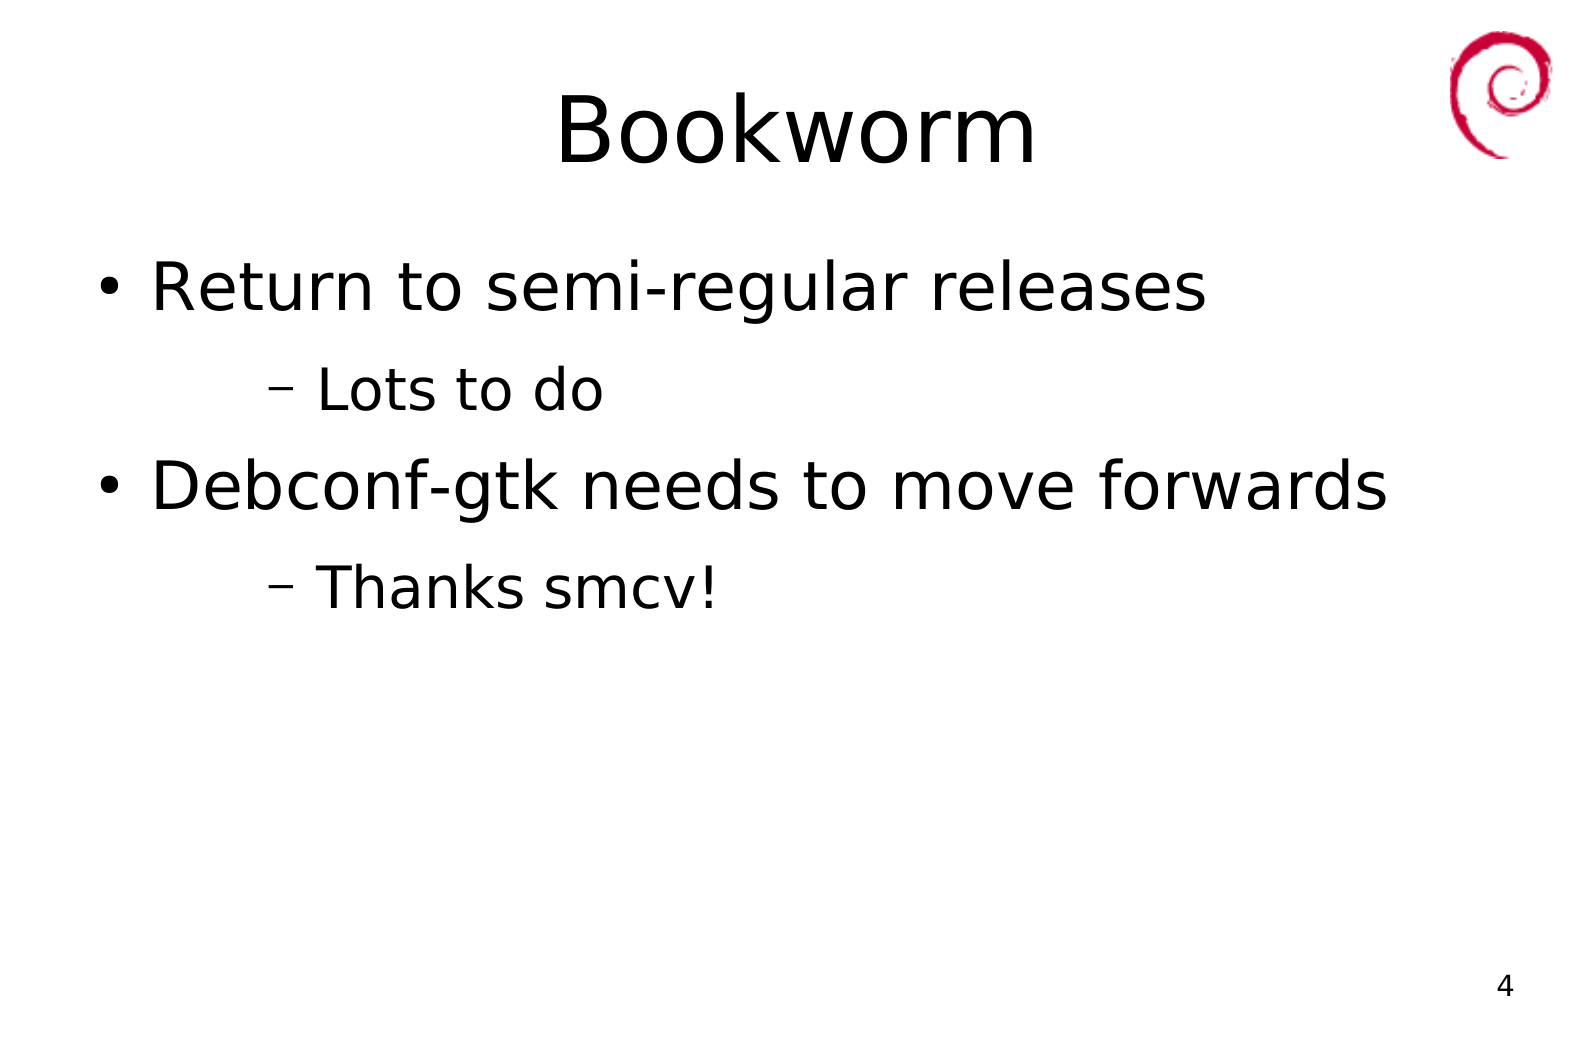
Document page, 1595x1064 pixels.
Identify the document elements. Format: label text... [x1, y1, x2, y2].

picture [1450, 31, 1555, 159]
list Return to semi-regular releases Lots to do Debconf-gtk needs to move forwards Thanks smcv! [79, 248, 1515, 951]
title Bookworm [79, 42, 1515, 220]
